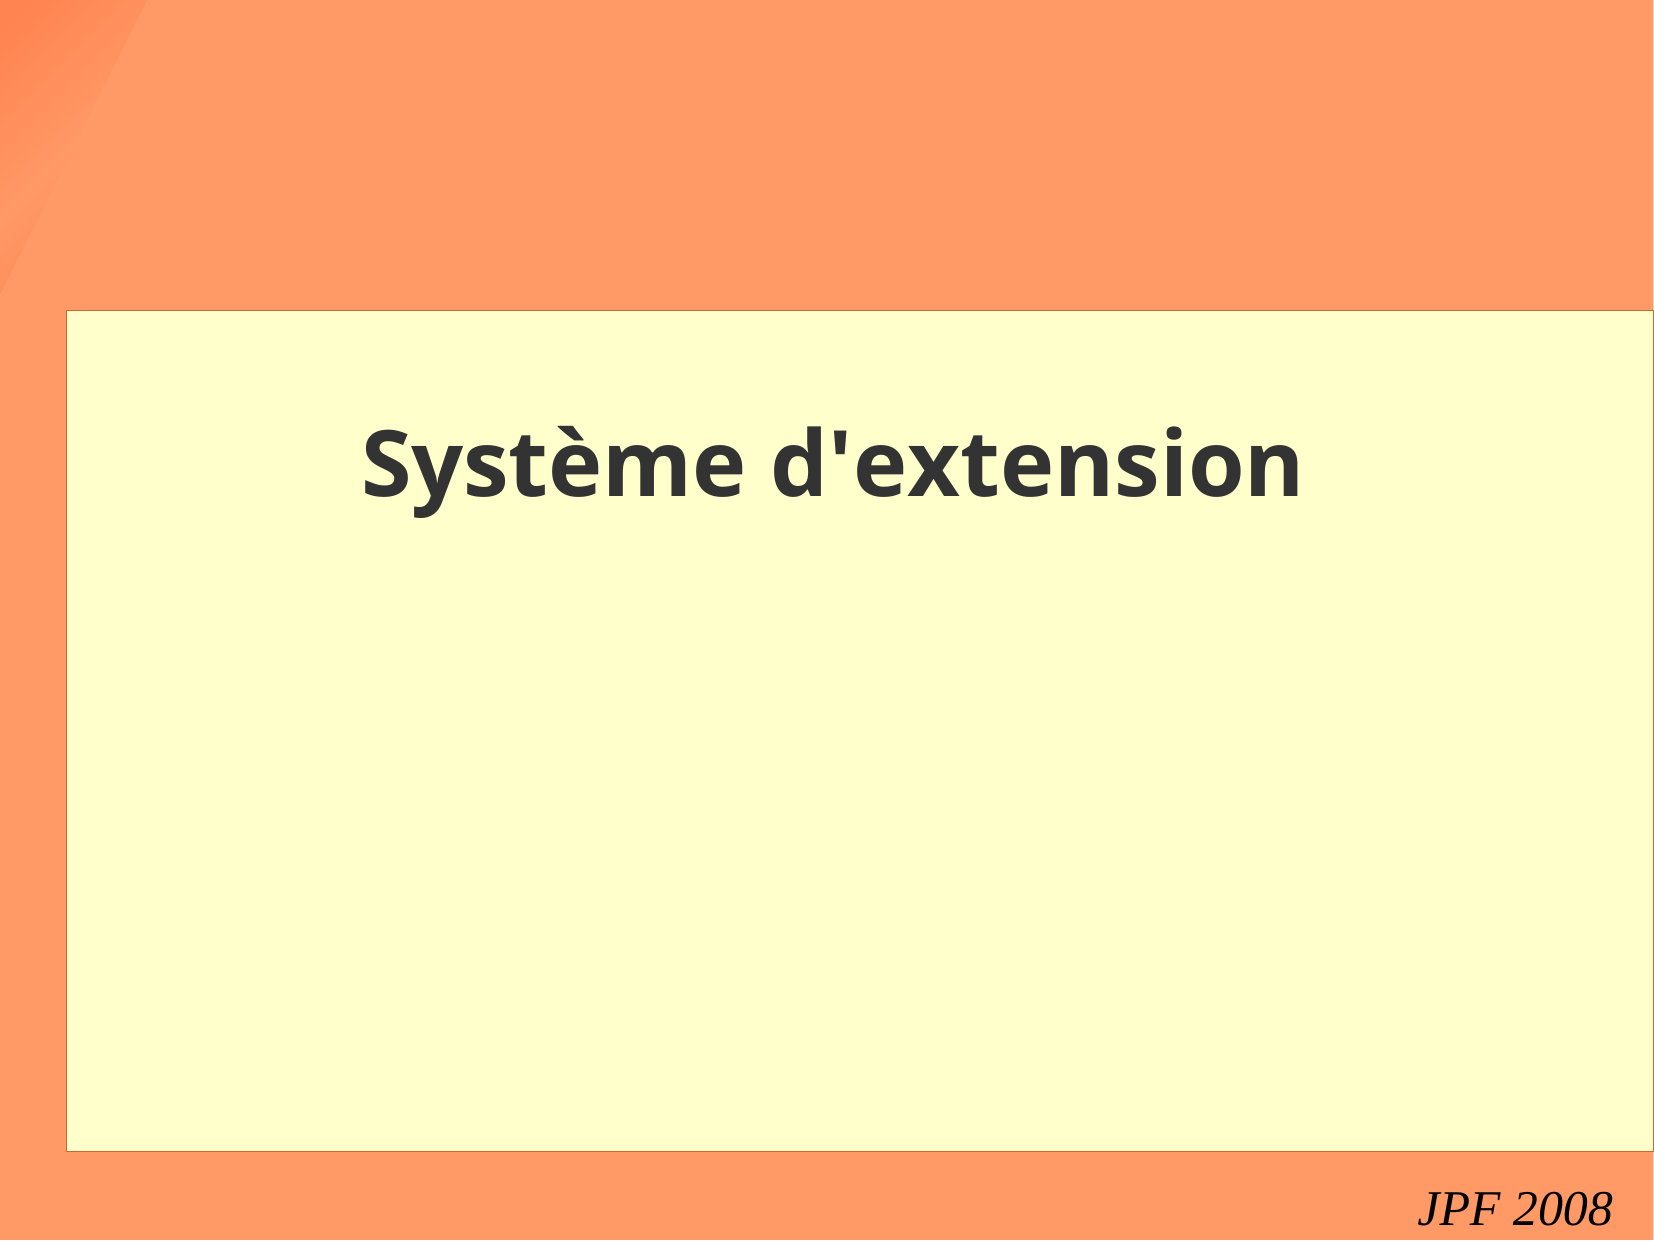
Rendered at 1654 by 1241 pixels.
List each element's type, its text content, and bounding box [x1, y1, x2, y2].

title Système d'extension [127, 356, 1540, 565]
